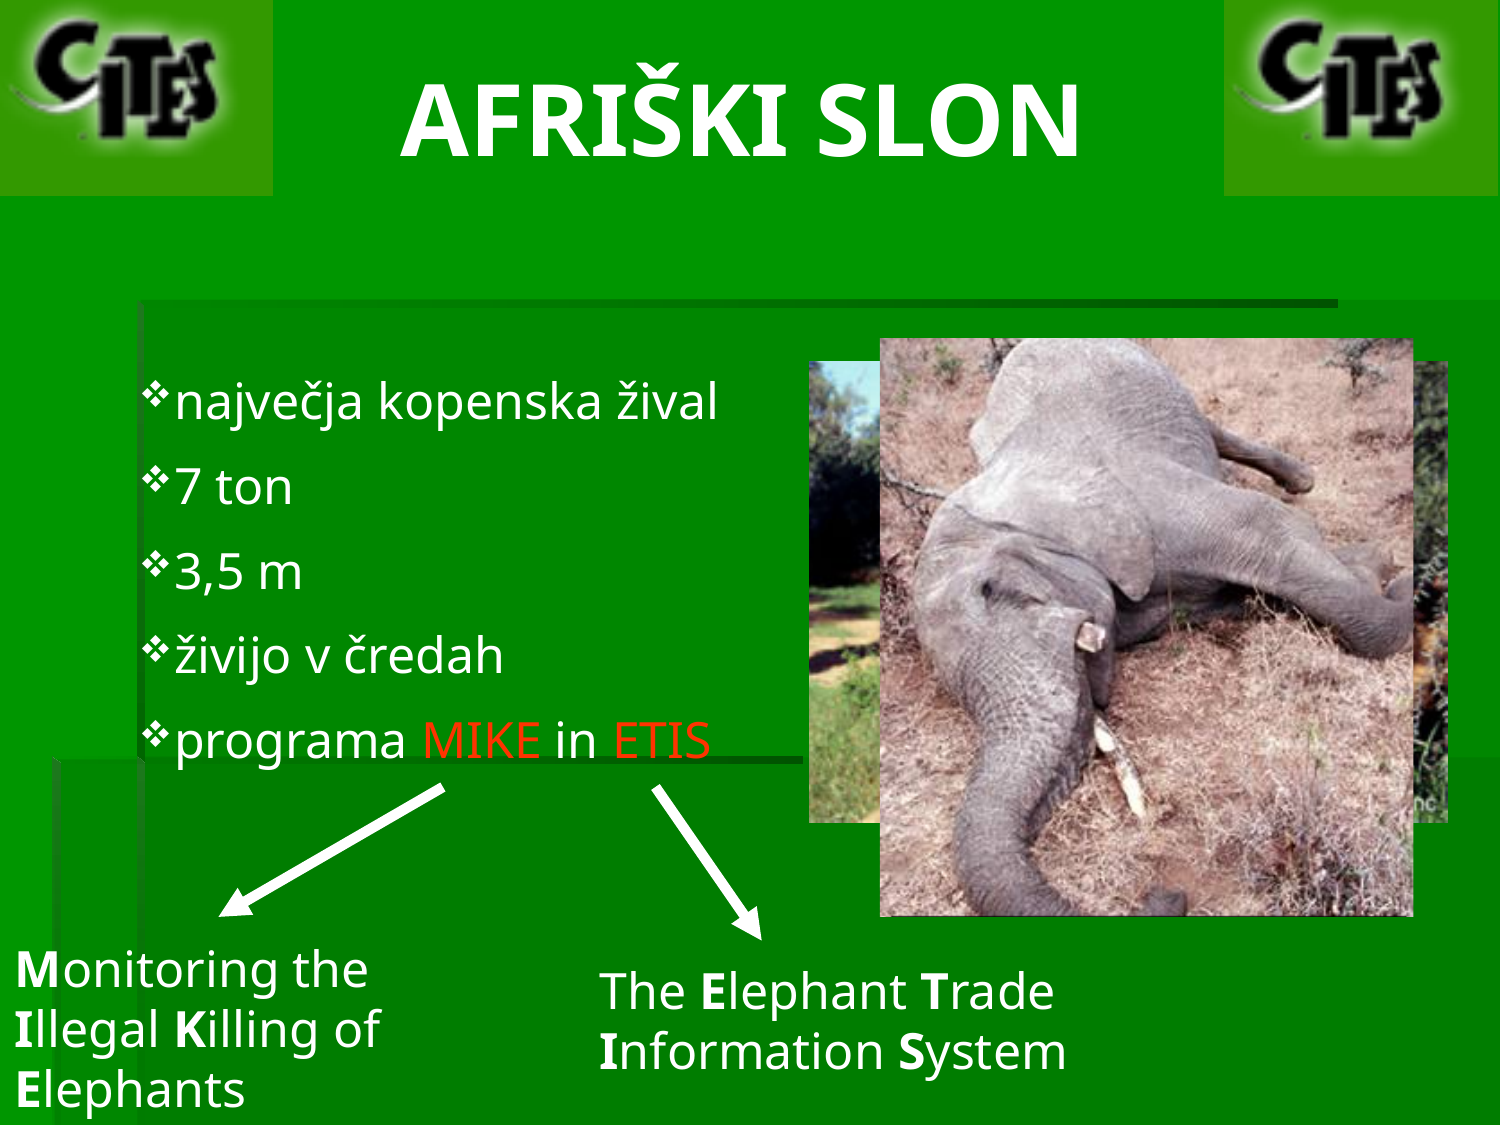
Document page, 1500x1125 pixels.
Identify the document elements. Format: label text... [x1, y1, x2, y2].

text_box največja kopenska žival 7 ton 3,5 m živijo v čredah programa MIKE in ETIS [123, 361, 798, 862]
text_box The Elephant Trade Information System [584, 952, 1176, 1088]
text_box AFRIŠKI SLON [249, 37, 1238, 185]
picture [0, 0, 273, 196]
picture [1224, 0, 1498, 196]
picture [809, 338, 1448, 917]
text_box Monitoring the Illegal Killing of Elephants [0, 930, 414, 1125]
